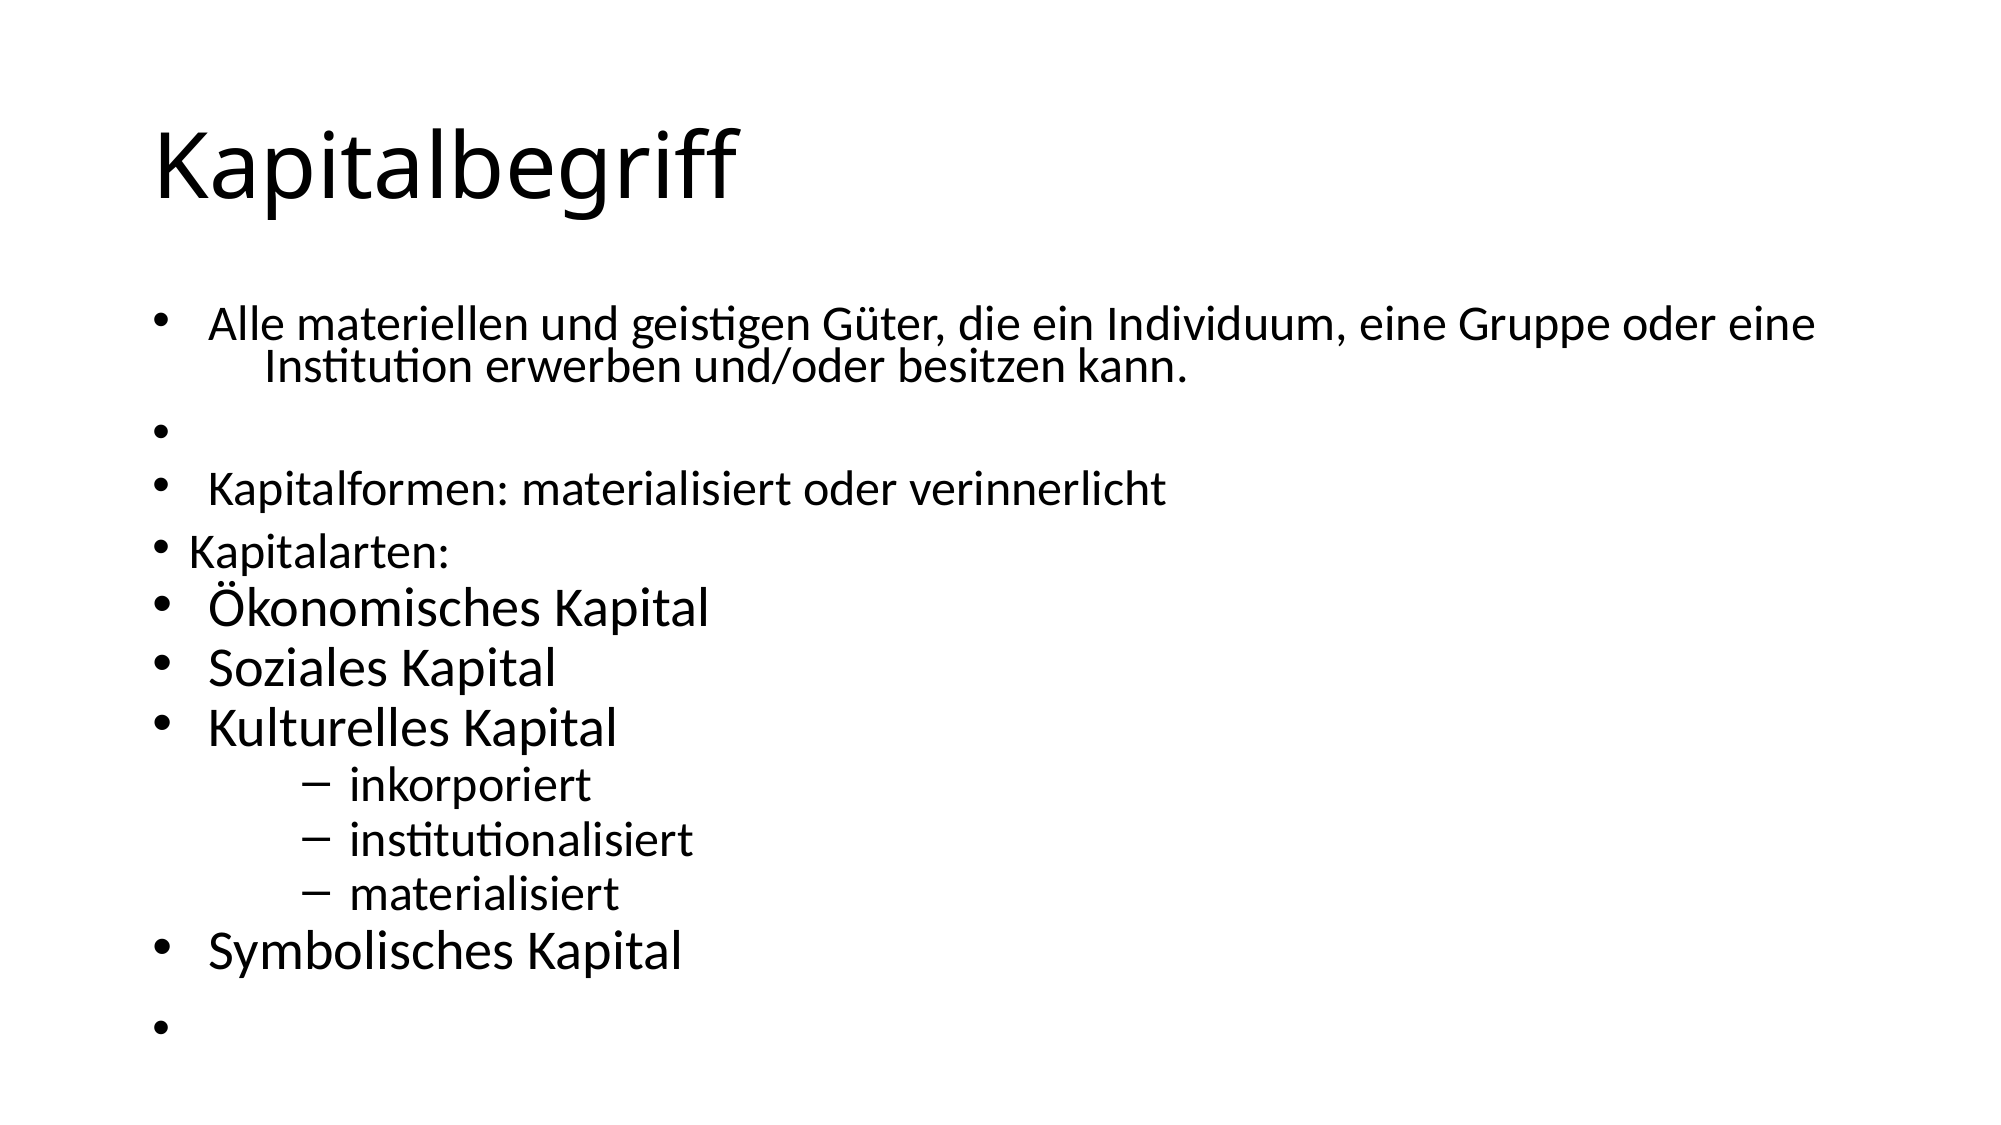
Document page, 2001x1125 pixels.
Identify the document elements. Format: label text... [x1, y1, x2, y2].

title Kapitalbegriff [137, 59, 1863, 278]
list Alle materiellen und geistigen Güter, die ein Individuum, eine Gruppe oder eine Institution erwerben und/oder besitzen kann. Kapitalformen: materialisiert oder verinnerlicht Kapitalarten: Ökonomisches Kapital Soziales Kapital Kulturelles Kapital inkorporiert institutionalisiert materialisiert Symbolisches Kapital [137, 299, 1863, 1014]
